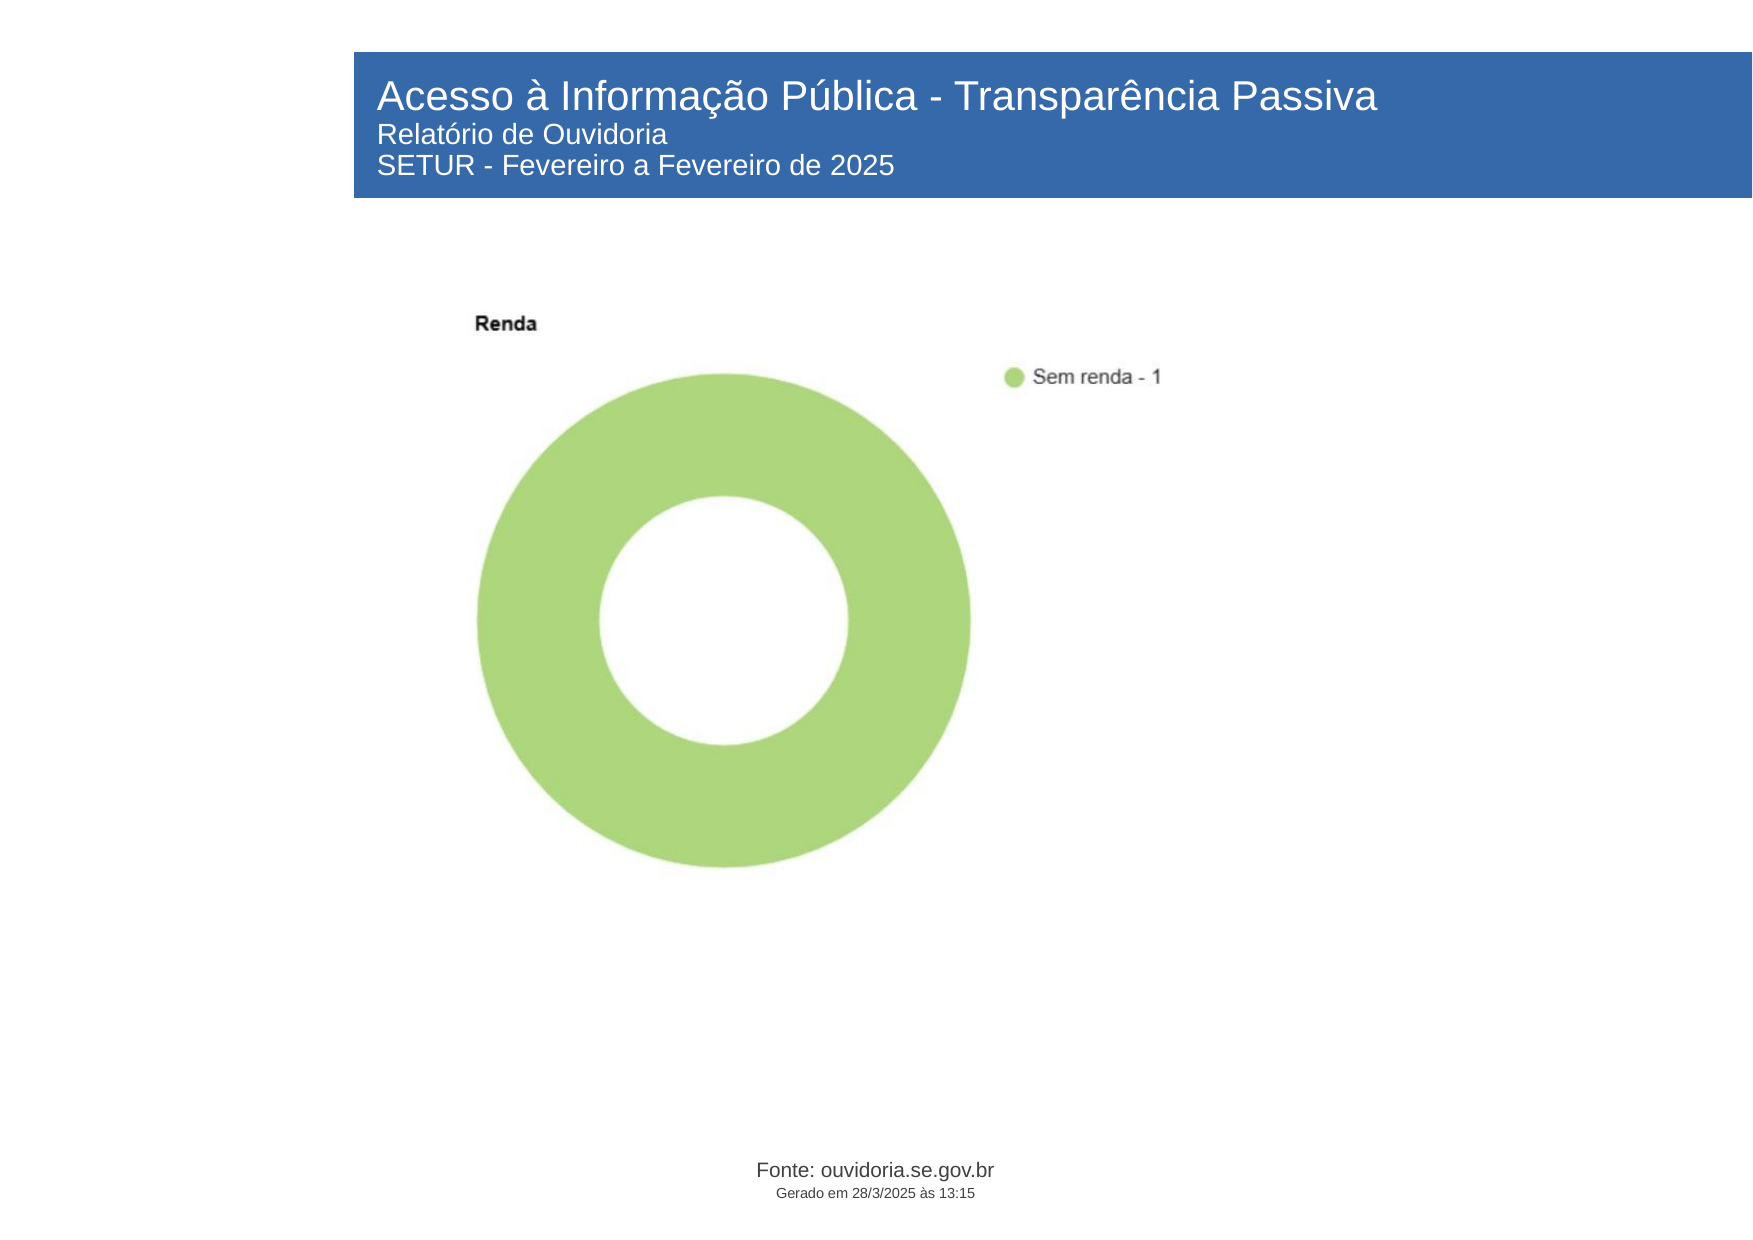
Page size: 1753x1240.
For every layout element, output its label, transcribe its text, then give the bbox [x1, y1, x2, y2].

text_box [354, 52, 1752, 198]
text_box Fonte: ouvidoria.se.gov.br Gerado em 28/3/2025 às 13:15 [756, 1158, 1023, 1208]
text_box Acesso à Informação Pública - Transparência Passiva Relatório de Ouvidoria SETUR - Fevereiro a Fevereiro de 2025 [376, 72, 1403, 186]
text_box [227, 211, 1527, 1028]
